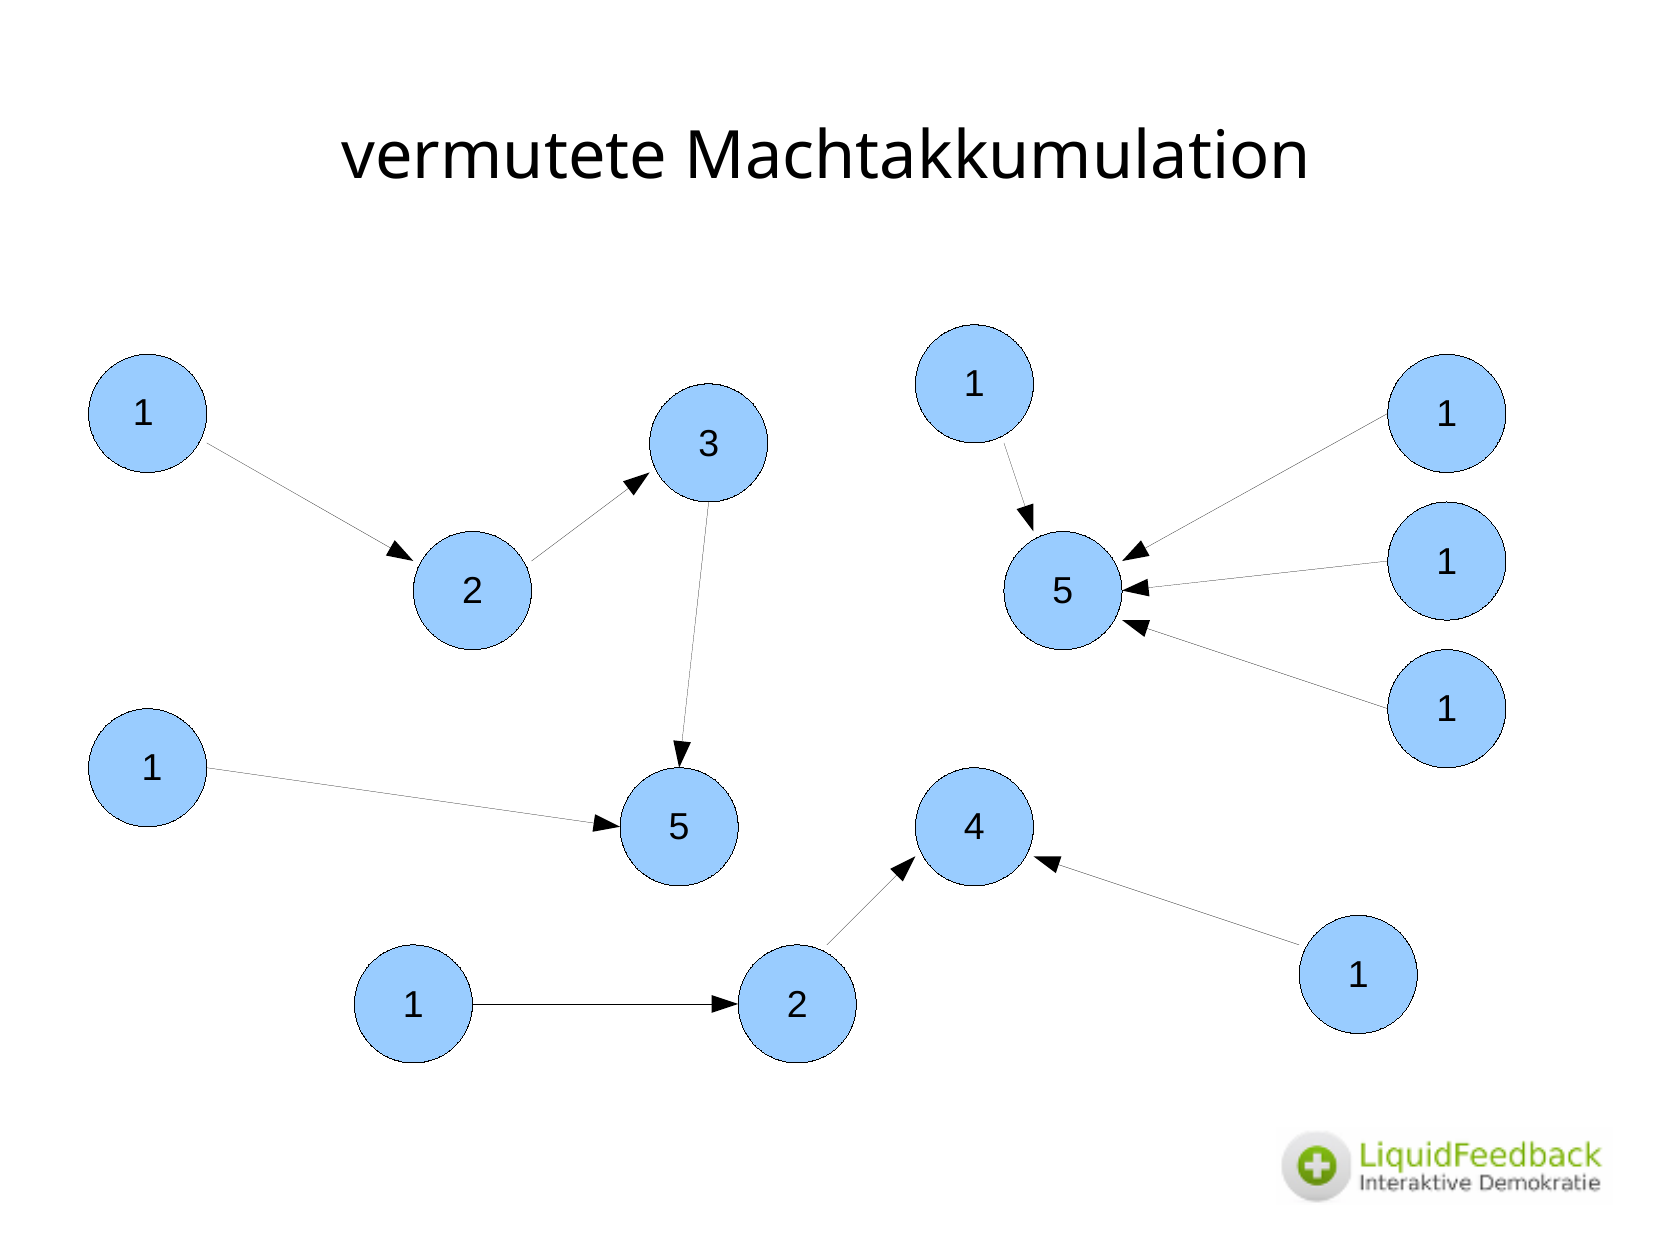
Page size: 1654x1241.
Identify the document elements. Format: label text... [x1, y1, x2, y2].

picture [1276, 1127, 1613, 1205]
text_box 1 [118, 383, 169, 443]
text_box [88, 354, 207, 473]
text_box 5 [1003, 531, 1123, 650]
text_box 1 [915, 324, 1034, 443]
text_box 1 [1387, 501, 1506, 621]
text_box 4 [915, 767, 1034, 886]
text_box 1 [126, 739, 178, 798]
text_box 2 [413, 531, 532, 650]
text_box [88, 708, 207, 827]
text_box 2 [738, 944, 857, 1063]
text_box 5 [620, 767, 739, 886]
text_box 1 [1387, 649, 1506, 768]
text_box 3 [649, 383, 768, 502]
text_box 1 [1387, 354, 1506, 473]
title vermutete Machtakkumulation [82, 49, 1571, 257]
text_box 1 [354, 944, 473, 1063]
text_box 1 [1299, 915, 1418, 1034]
